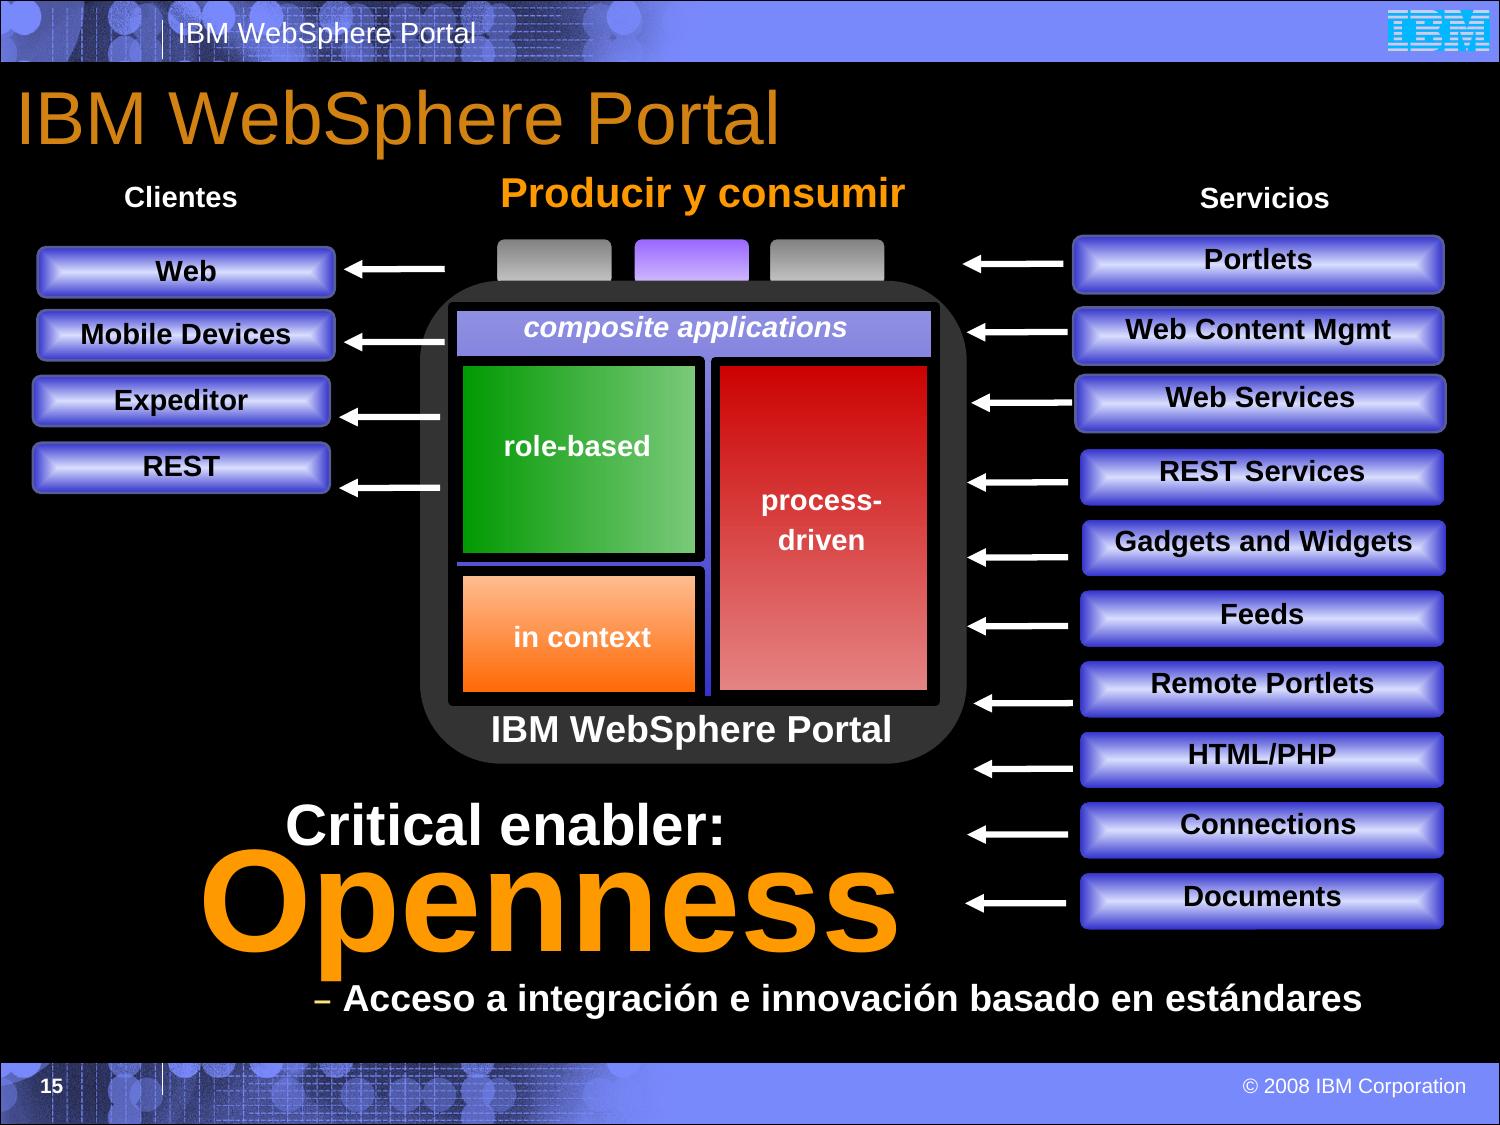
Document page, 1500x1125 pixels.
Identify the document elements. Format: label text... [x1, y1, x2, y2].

text_box [1079, 731, 1445, 789]
text_box Openness [341, 886, 373, 939]
text_box Documents [1098, 875, 1427, 923]
text_box Web [37, 247, 335, 298]
text_box [1079, 872, 1445, 930]
text_box Servicios [1101, 179, 1429, 225]
text_box Web Services [1094, 375, 1427, 426]
text_box Remote Portlets [1075, 662, 1450, 710]
text_box [1080, 710, 1445, 718]
text_box Clientes [17, 178, 345, 224]
text_box REST Services [1098, 450, 1427, 498]
text_box [1079, 802, 1445, 859]
text_box [1073, 235, 1444, 294]
text_box IBM WebSphere Portal [454, 702, 930, 762]
picture [1, 1063, 1499, 1124]
text_box REST [32, 442, 330, 493]
text_box [1073, 307, 1444, 365]
text_box [1081, 519, 1447, 577]
text_box Critical enabler: [270, 787, 902, 870]
text_box [1079, 448, 1445, 506]
text_box [420, 238, 967, 751]
text_box [1075, 374, 1446, 433]
text_box in context [498, 616, 667, 662]
text_box Acceso a integración e innovación basado en estándares [298, 970, 1463, 1029]
text_box Connections [1098, 803, 1439, 851]
text_box Web Content Mgmt [1091, 308, 1425, 358]
picture [1, 1, 1499, 62]
text_box Gadgets and Widgets [1100, 520, 1428, 568]
title IBM WebSphere Portal [0, 72, 1486, 170]
text_box Producir y consumir [484, 167, 922, 224]
text_box Expeditor [32, 375, 330, 426]
text_box HTML/PHP [1098, 733, 1427, 781]
text_box process- driven [681, 478, 962, 565]
text_box Openness [225, 866, 284, 936]
text_box Portlets [1091, 237, 1425, 288]
text_box Openness [183, 811, 919, 991]
text_box Mobile Devices [37, 310, 335, 361]
text_box composite applications [473, 305, 898, 357]
text_box role-based [488, 425, 667, 471]
text_box [1079, 590, 1445, 648]
text_box Feeds [1098, 592, 1427, 641]
